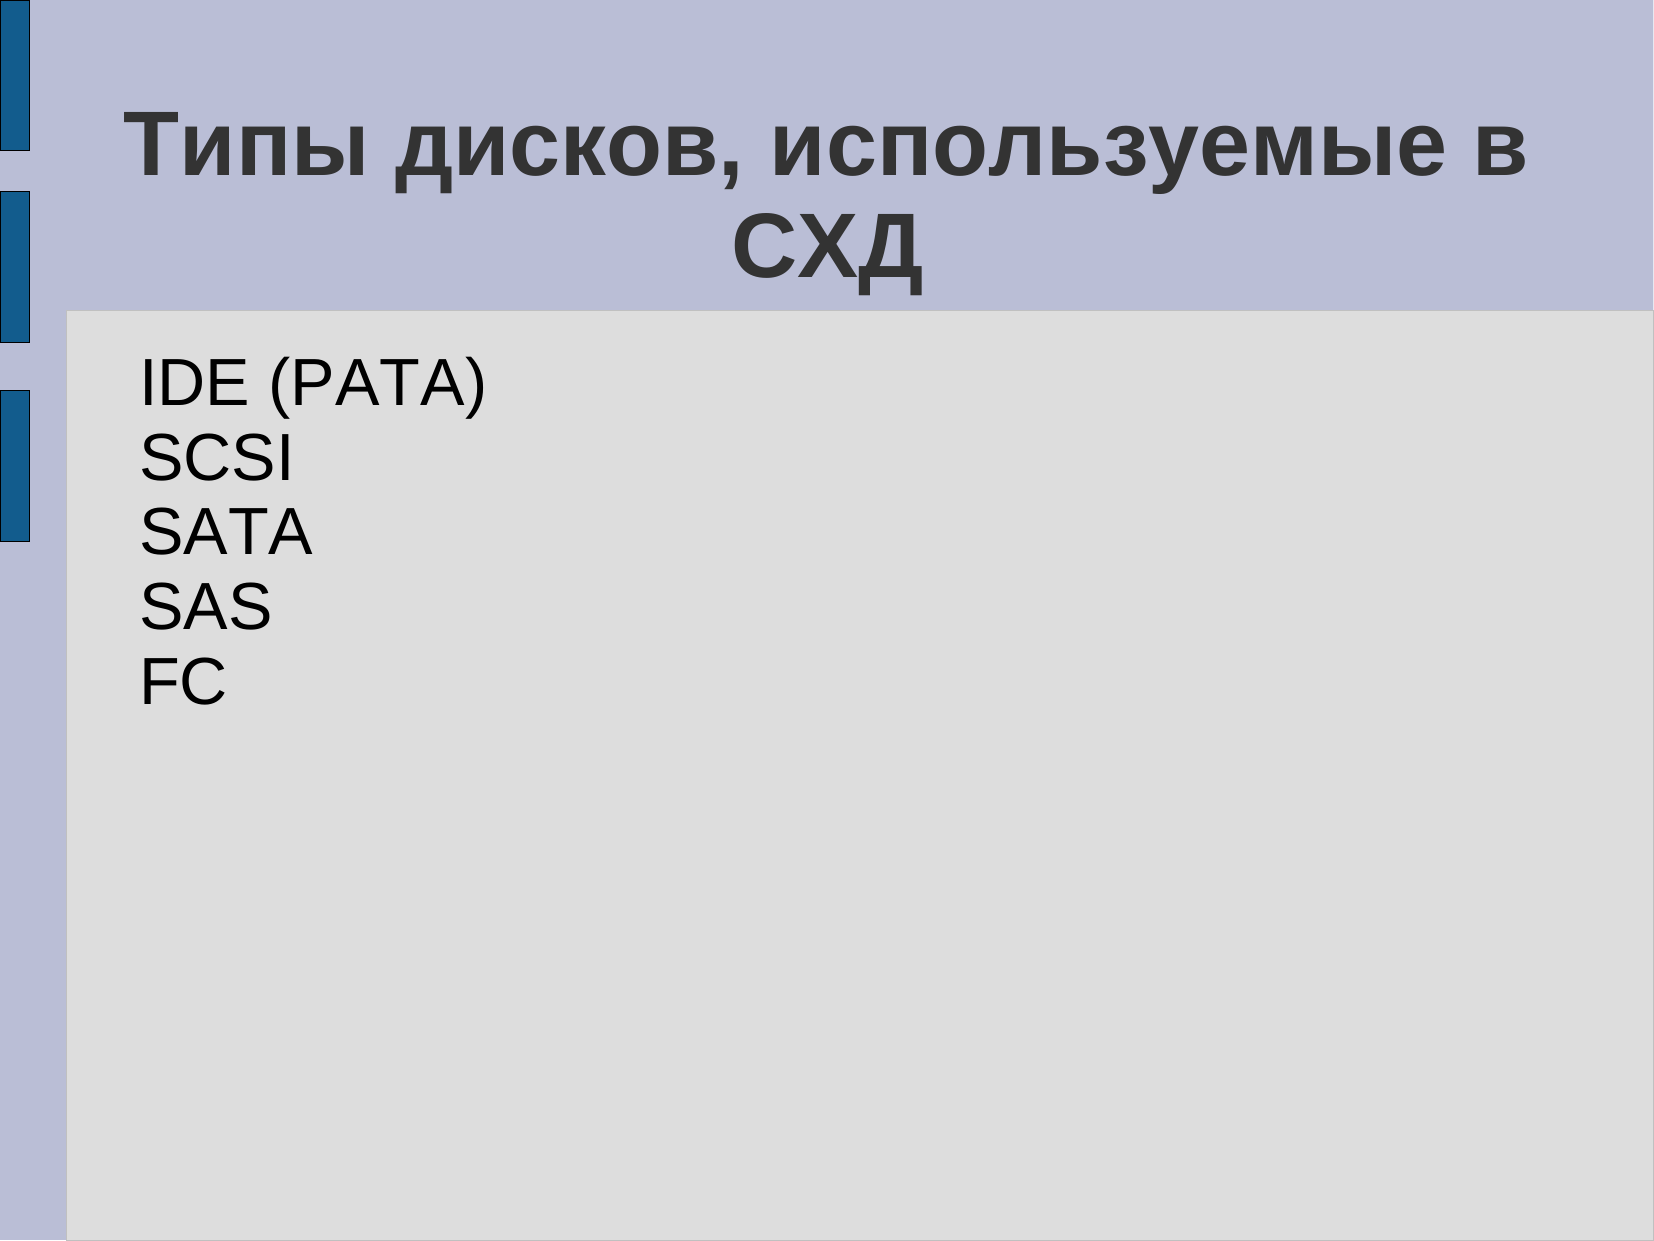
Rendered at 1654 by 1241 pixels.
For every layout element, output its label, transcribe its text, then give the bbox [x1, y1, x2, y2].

title Типы дисков, используемые в СХД [121, 92, 1534, 298]
list IDE (PATA) SCSI SATA SAS FC [121, 344, 1534, 1112]
